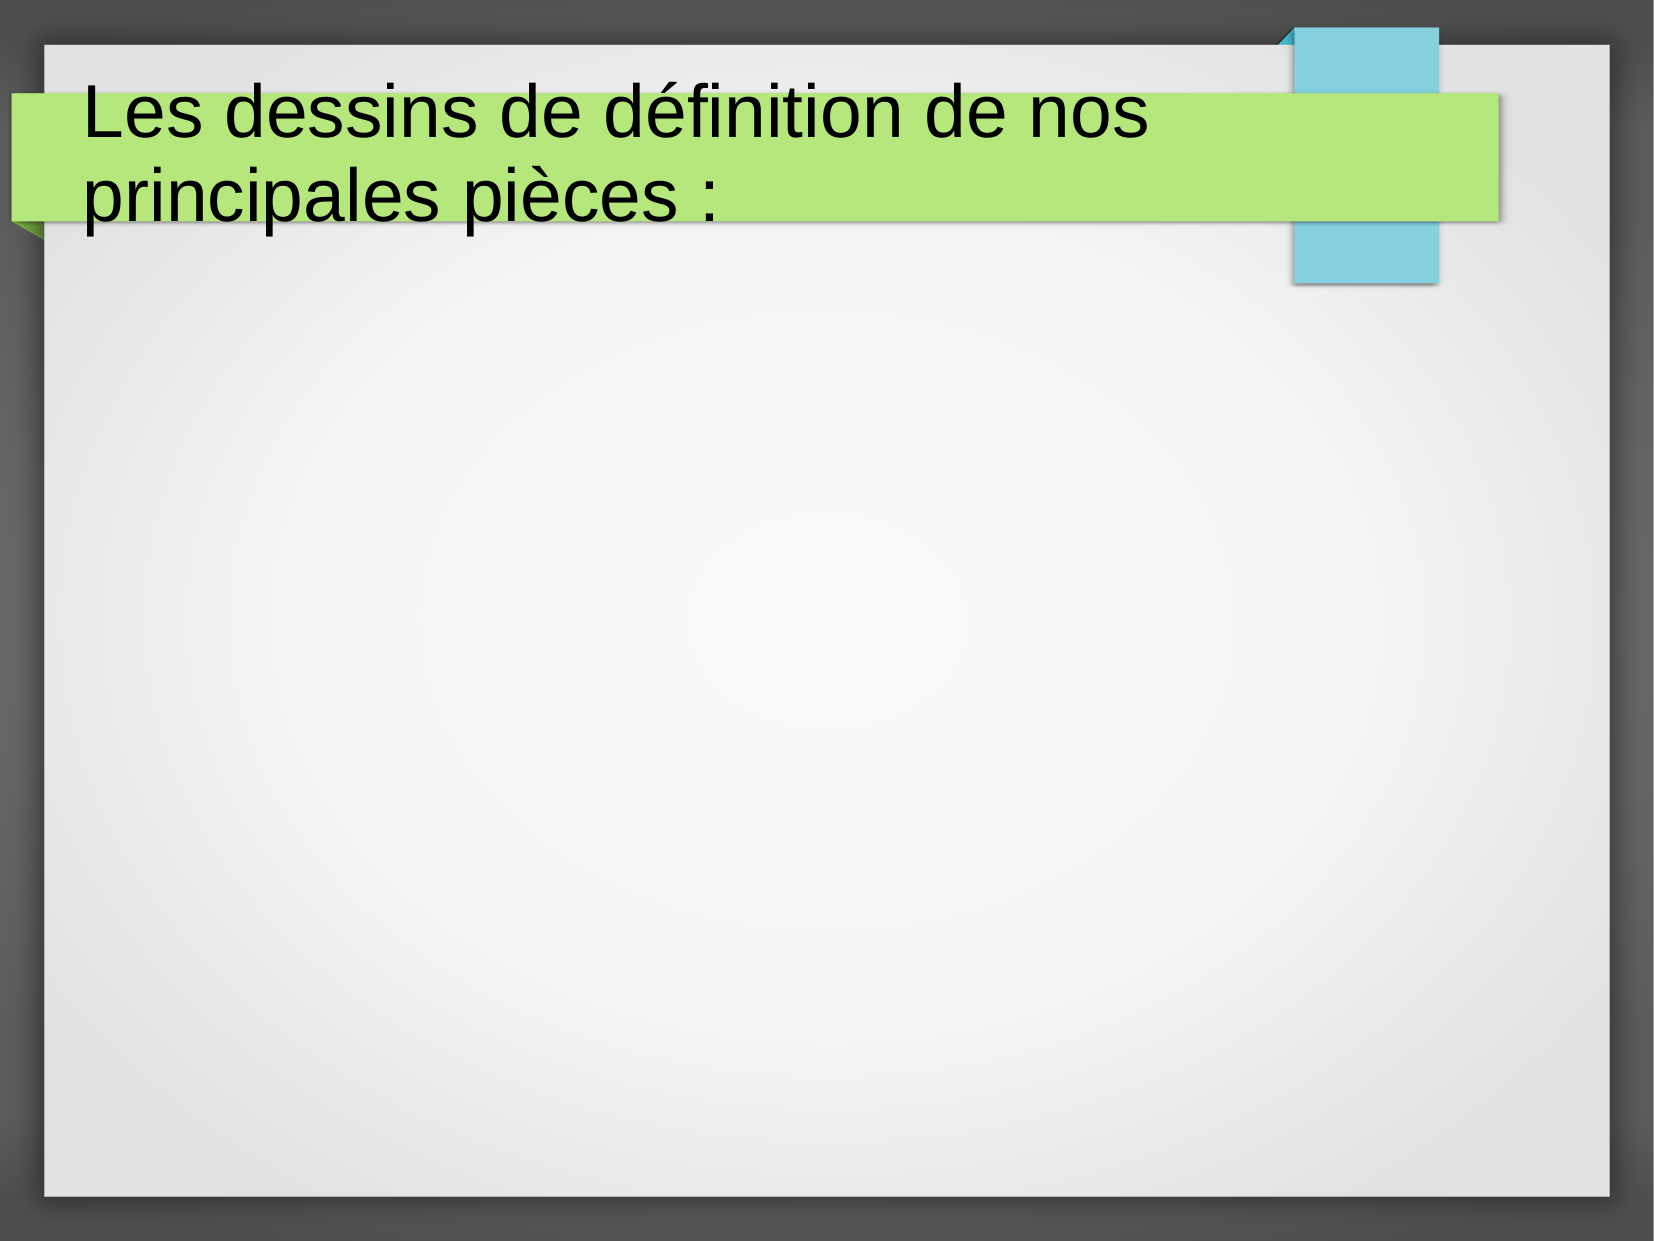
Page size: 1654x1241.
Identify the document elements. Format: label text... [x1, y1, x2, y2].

picture [0, 0, 1654, 1241]
title Les dessins de définition de nos principales pièces : [82, 69, 1264, 238]
